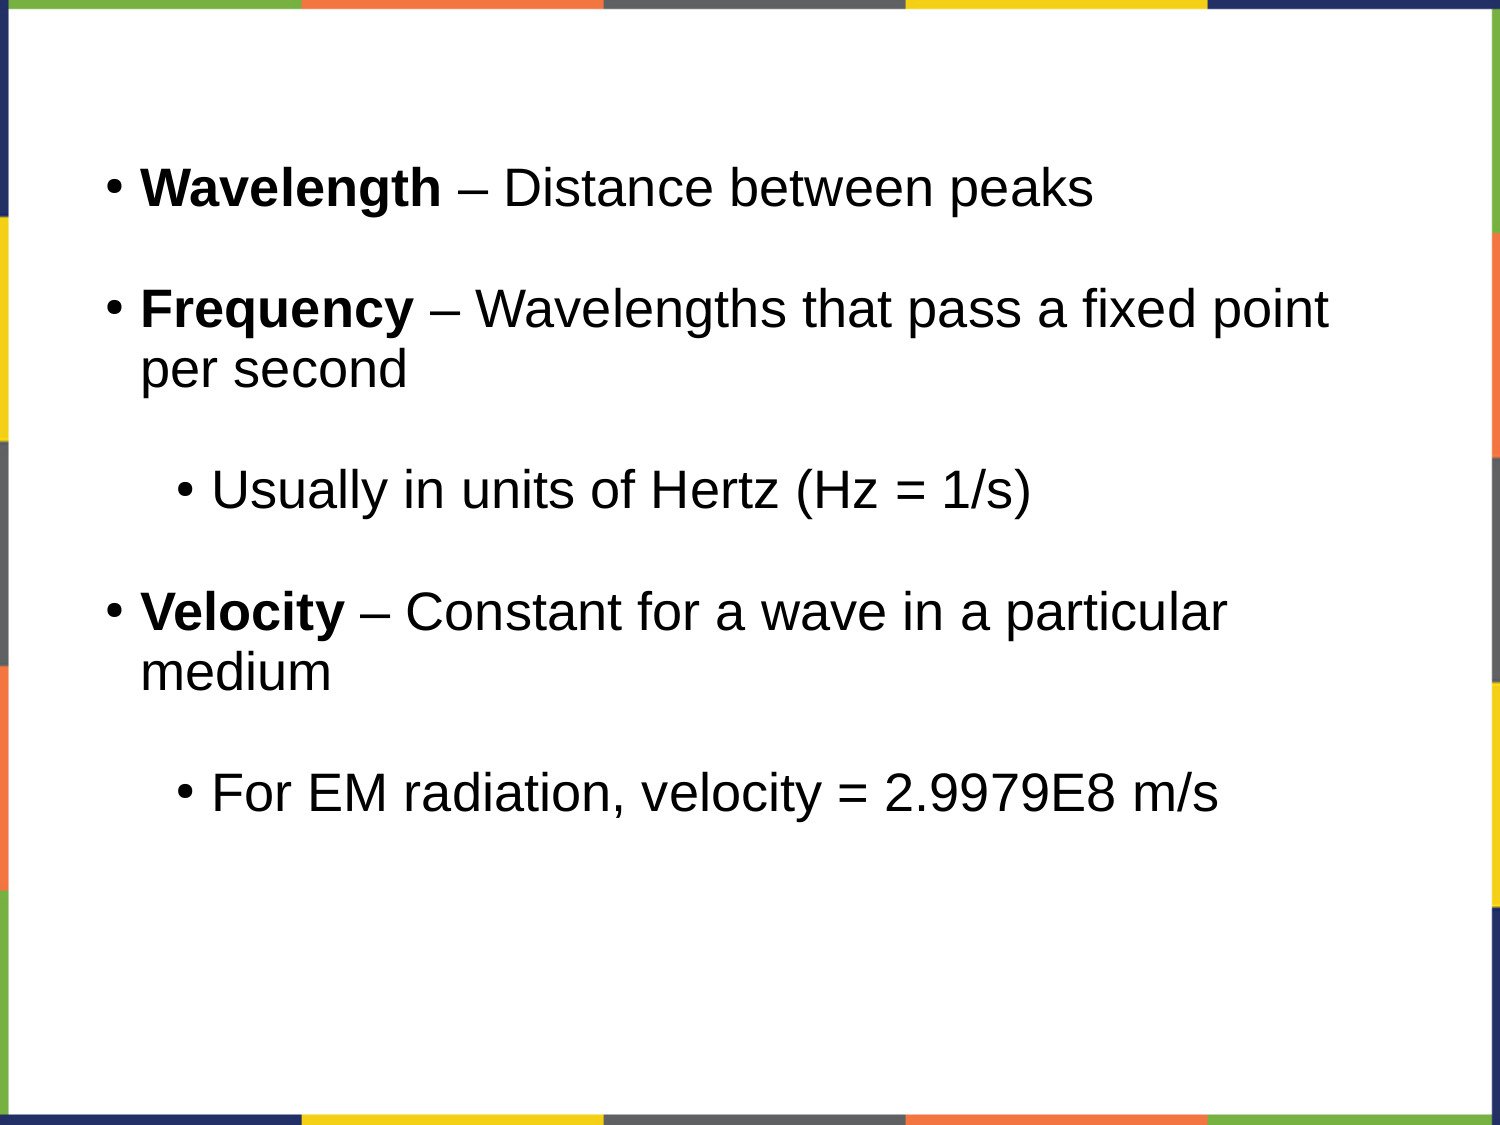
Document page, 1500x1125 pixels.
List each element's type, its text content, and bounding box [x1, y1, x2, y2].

text_box Wavelength – Distance between peaks Frequency – Wavelengths that pass a fixed point per second Usually in units of Hertz (Hz = 1/s) Velocity – Constant for a wave in a particular medium For EM radiation, velocity = 2.9979E8 m/s [90, 149, 1411, 831]
picture [0, 0, 1500, 1125]
